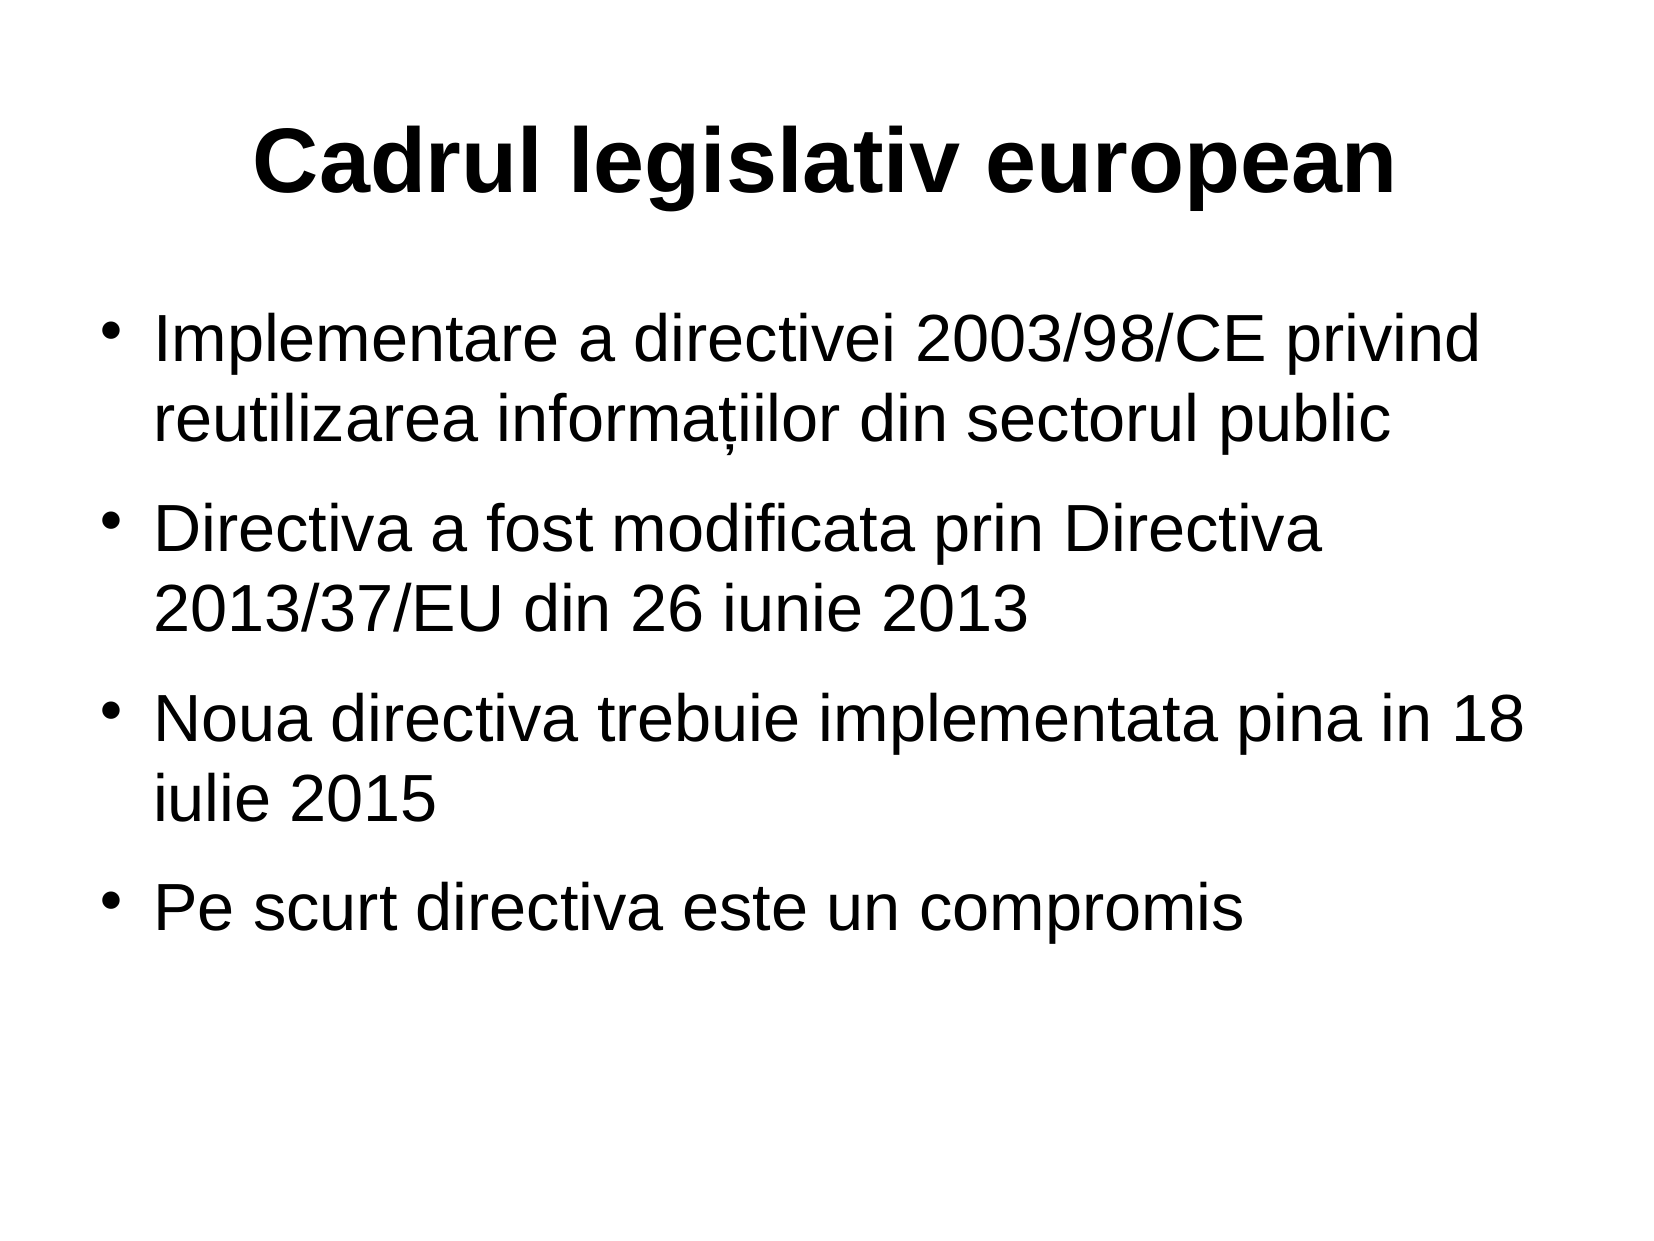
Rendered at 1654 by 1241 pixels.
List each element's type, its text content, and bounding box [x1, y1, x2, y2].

list Implementare a directivei 2003/98/CE privind reutilizarea informațiilor din sectorul public Directiva a fost modificata prin Directiva 2013/37/EU din 26 iunie 2013 Noua directiva trebuie implementata pina in 18 iulie 2015 Pe scurt directiva este un compromis [82, 290, 1571, 1109]
title Cadrul legislativ european [82, 49, 1571, 257]
